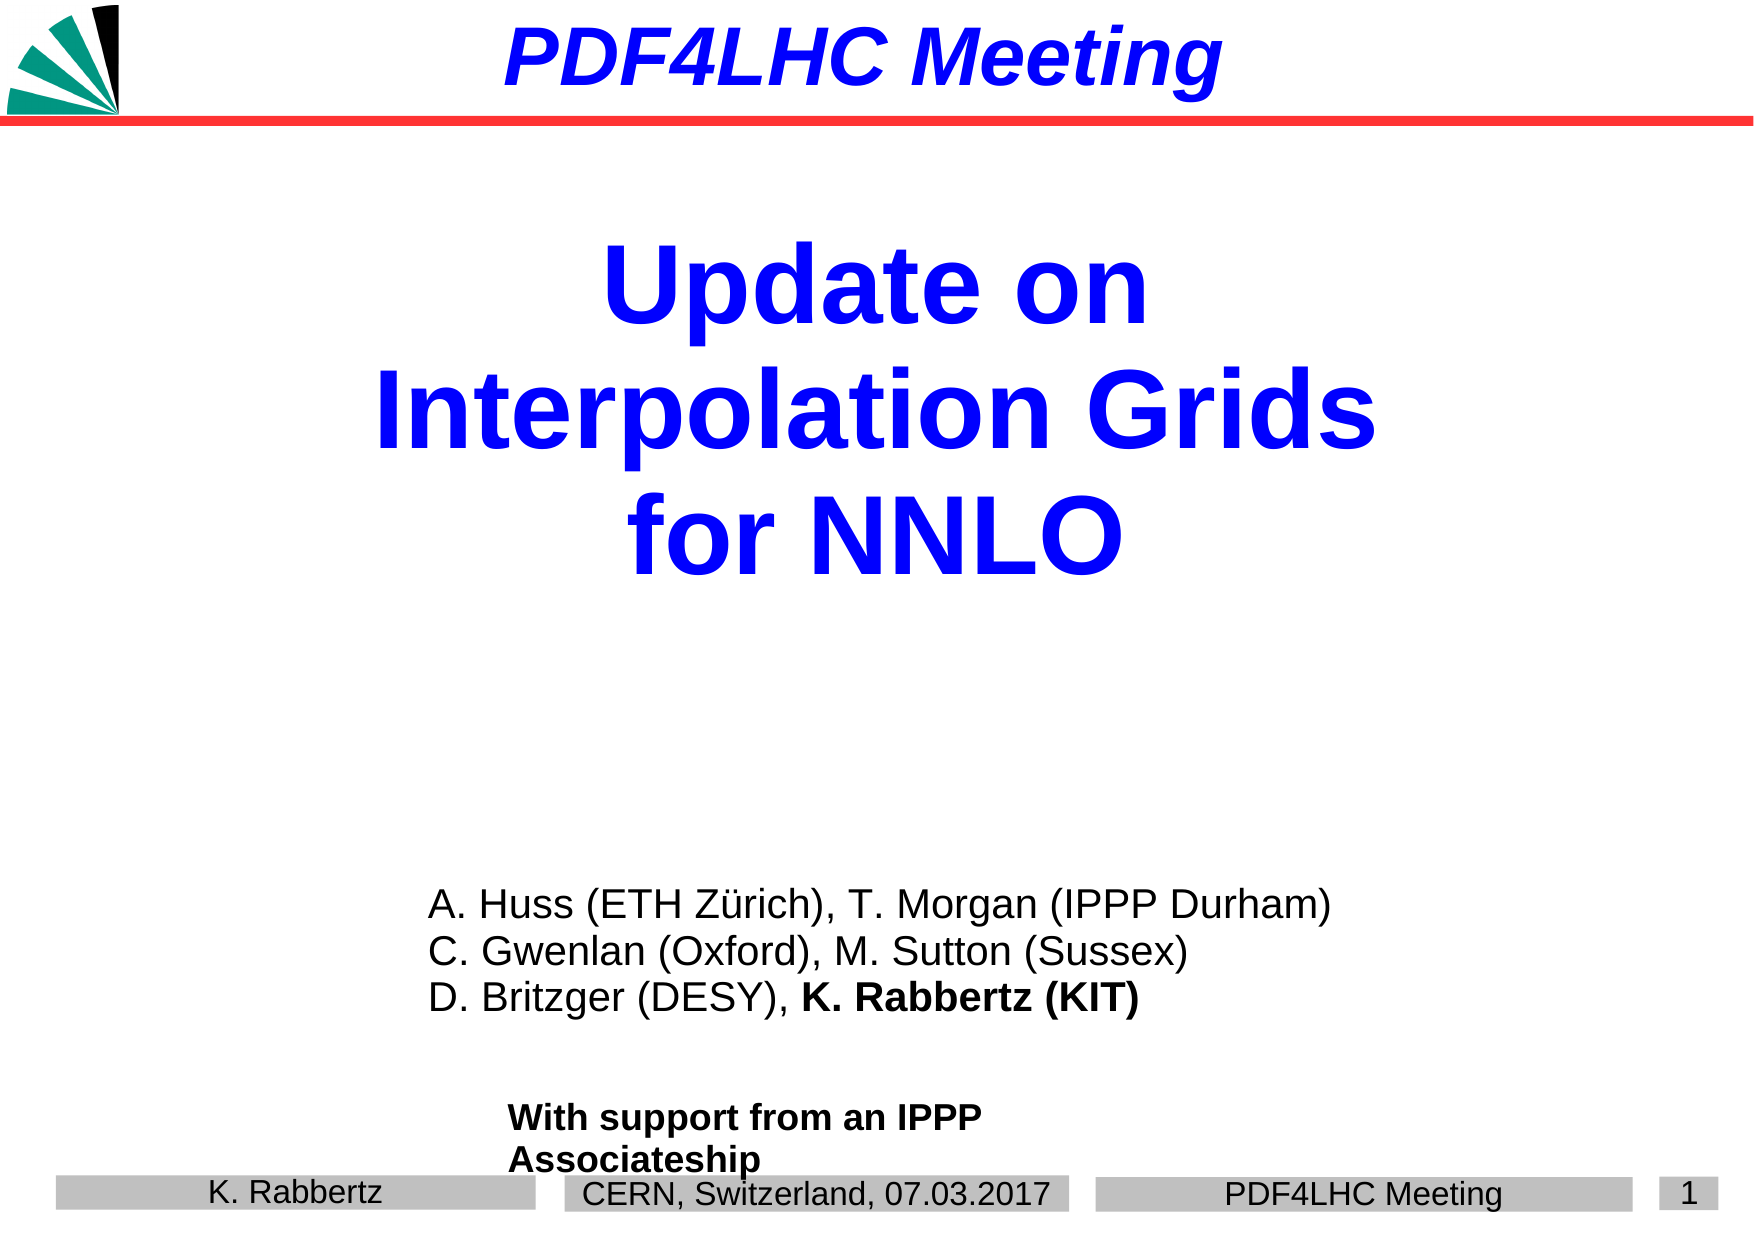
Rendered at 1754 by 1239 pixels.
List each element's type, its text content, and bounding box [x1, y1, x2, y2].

text_box A. Huss (ETH Zürich), T. Morgan (IPPP Durham) C. Gwenlan (Oxford), M. Sutton (Sussex) D. Britzger (DESY), K. Rabbertz (KIT) [416, 875, 1338, 1029]
text_box With support from an IPPP Associateship [495, 1090, 1258, 1145]
title PDF4LHC Meeting [123, 0, 1606, 114]
picture [7, 5, 119, 116]
text_box Update on Interpolation Grids for NNLO [361, 215, 1392, 606]
